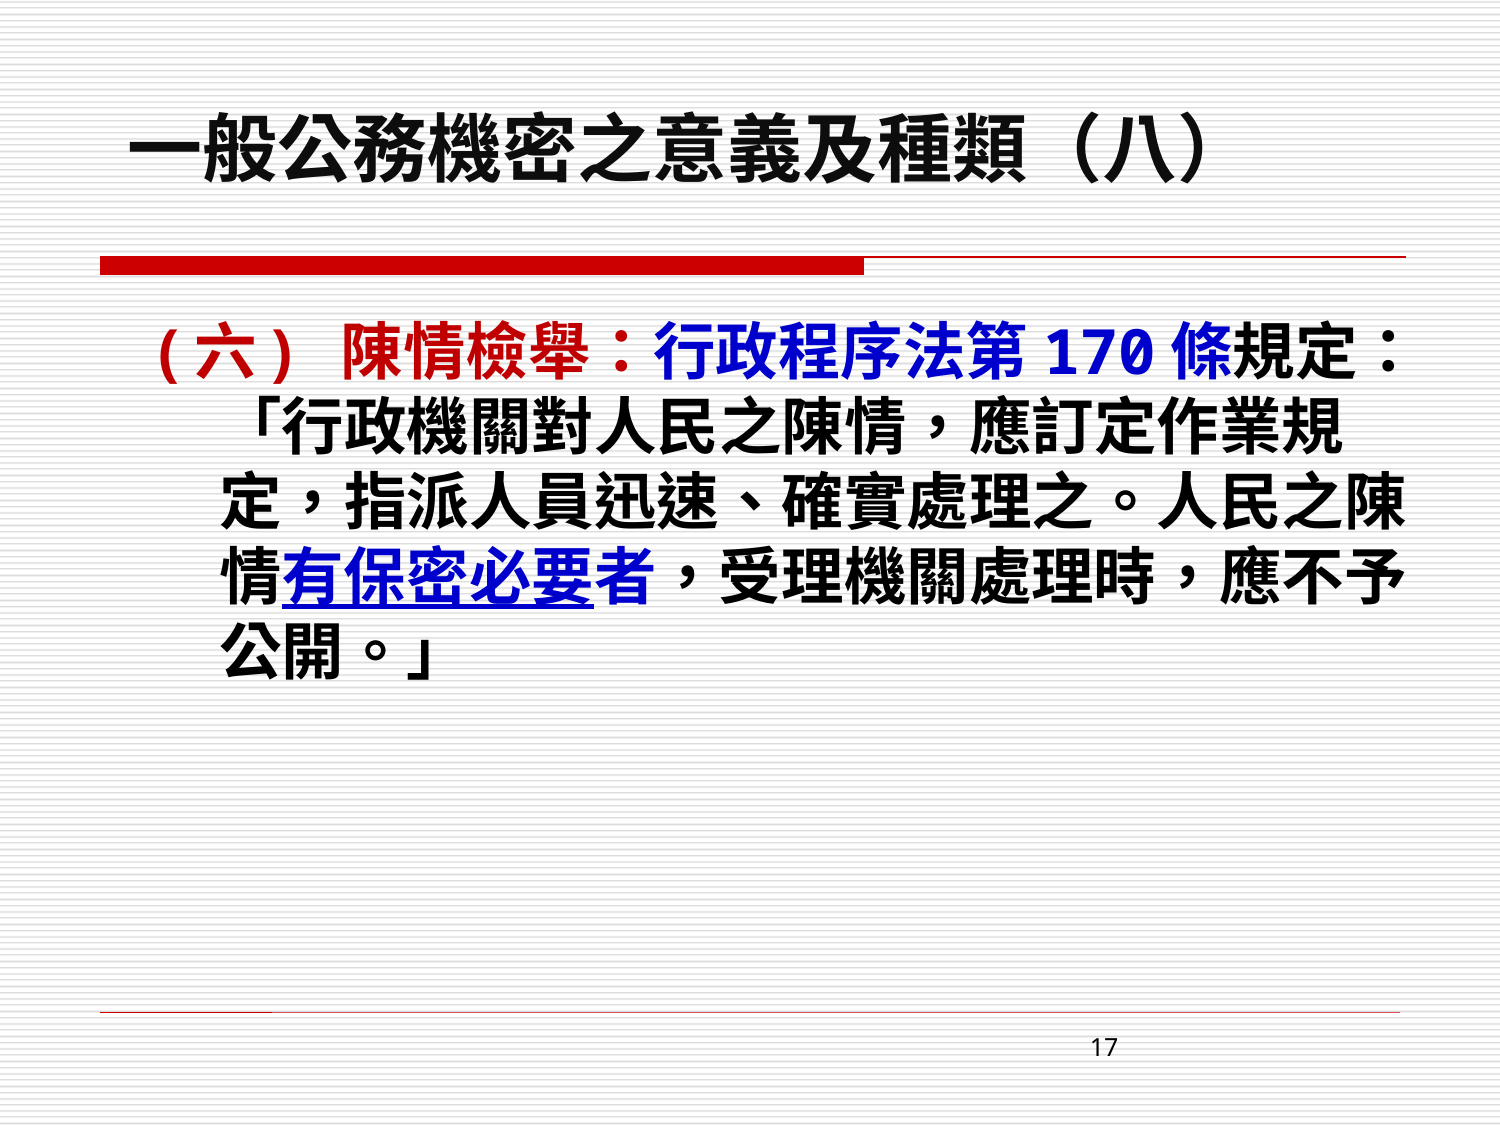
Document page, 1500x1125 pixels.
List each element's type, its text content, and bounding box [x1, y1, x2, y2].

text_box [1074, 1024, 1400, 1103]
title 一般公務機密之意義及種類（八） [112, 62, 1388, 200]
list (六) 陳情檢舉：行政程序法第170條規定：「行政機關對人民之陳情，應訂定作業規定，指派人員迅速、確實處理之。人民之陳情有保密必要者，受理機關處理時，應不予公開。」 [50, 304, 1451, 1075]
